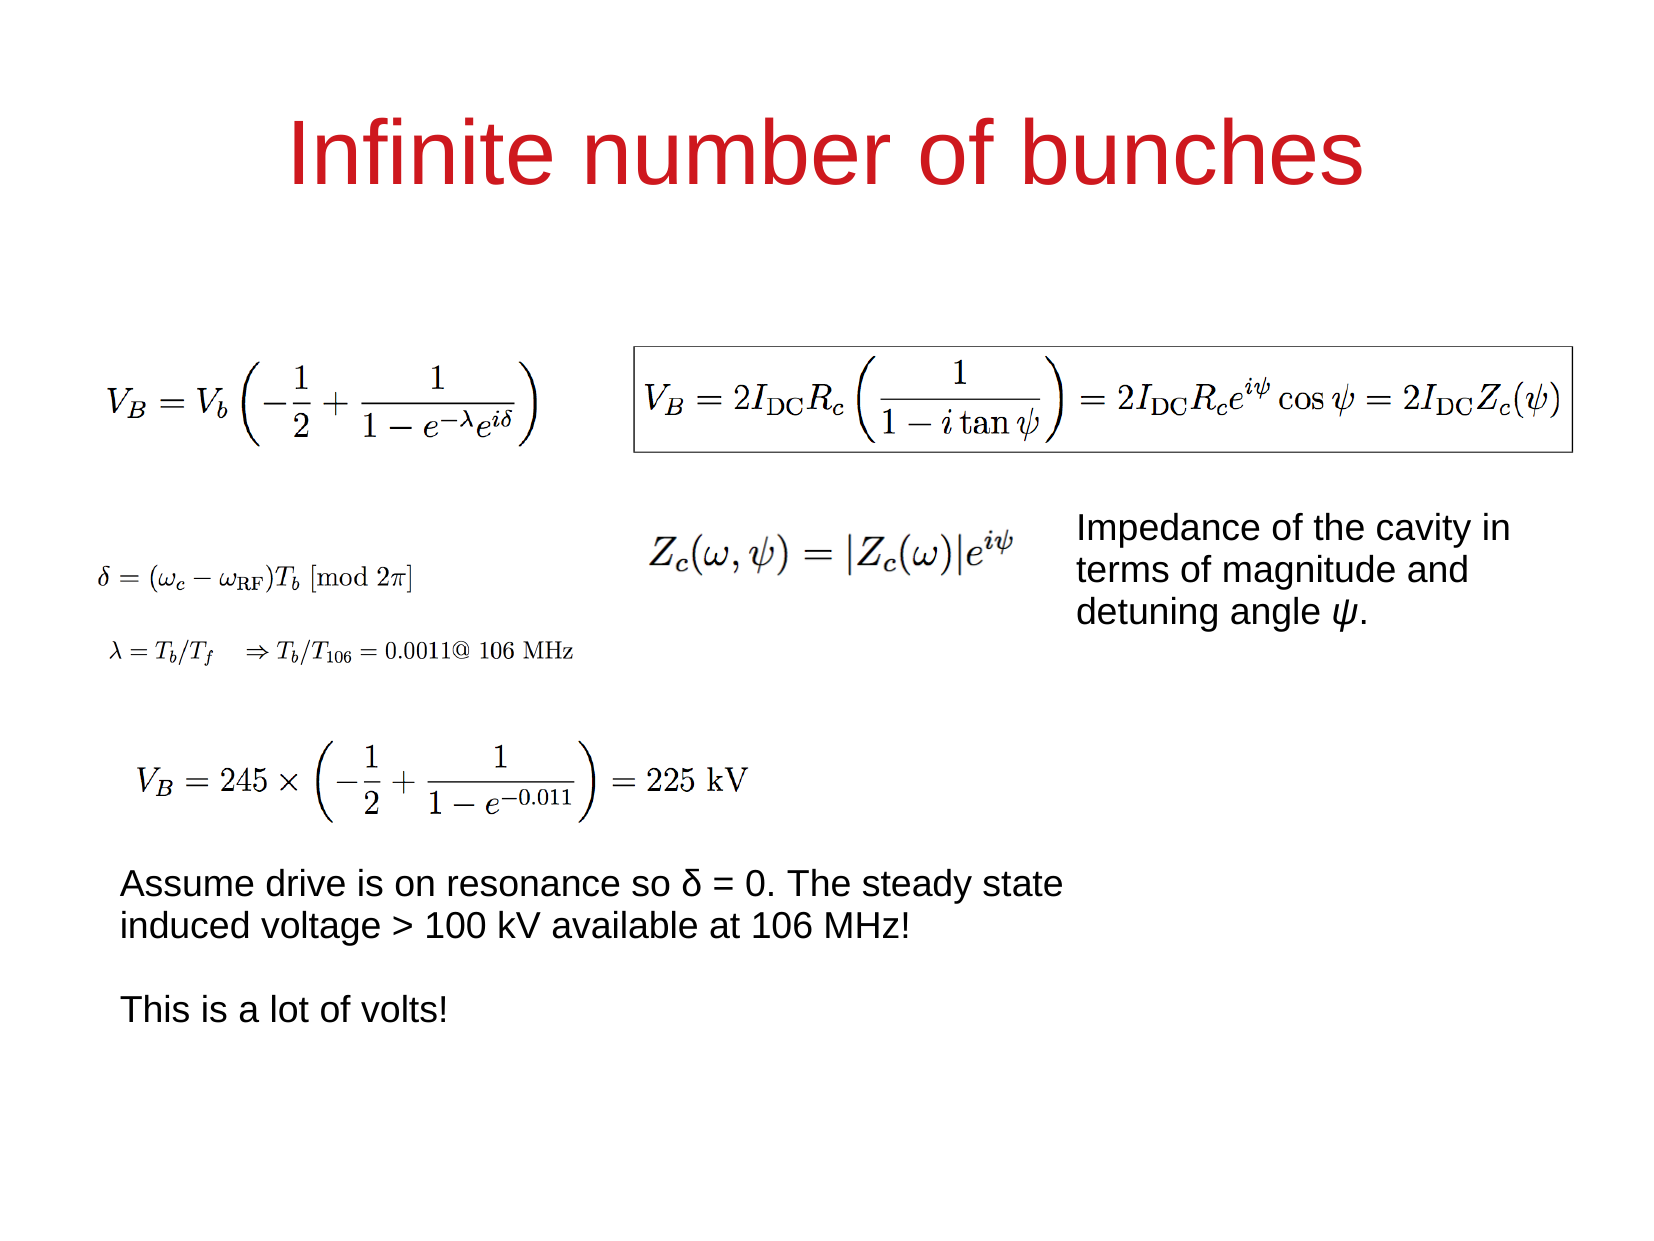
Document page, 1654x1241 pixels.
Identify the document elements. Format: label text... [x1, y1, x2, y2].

title Infinite number of bunches [82, 49, 1571, 257]
picture [88, 329, 561, 470]
text_box Impedance of the cavity in terms of magnitude and detuning angle ψ. [1061, 498, 1598, 680]
picture [608, 483, 1044, 623]
picture [88, 618, 589, 683]
picture [608, 329, 1591, 469]
picture [88, 704, 784, 856]
picture [88, 547, 420, 604]
text_box Assume drive is on resonance so δ = 0. The steady state induced voltage > 100 kV available at 106 MHz! This is a lot of volts! [105, 855, 1118, 1036]
